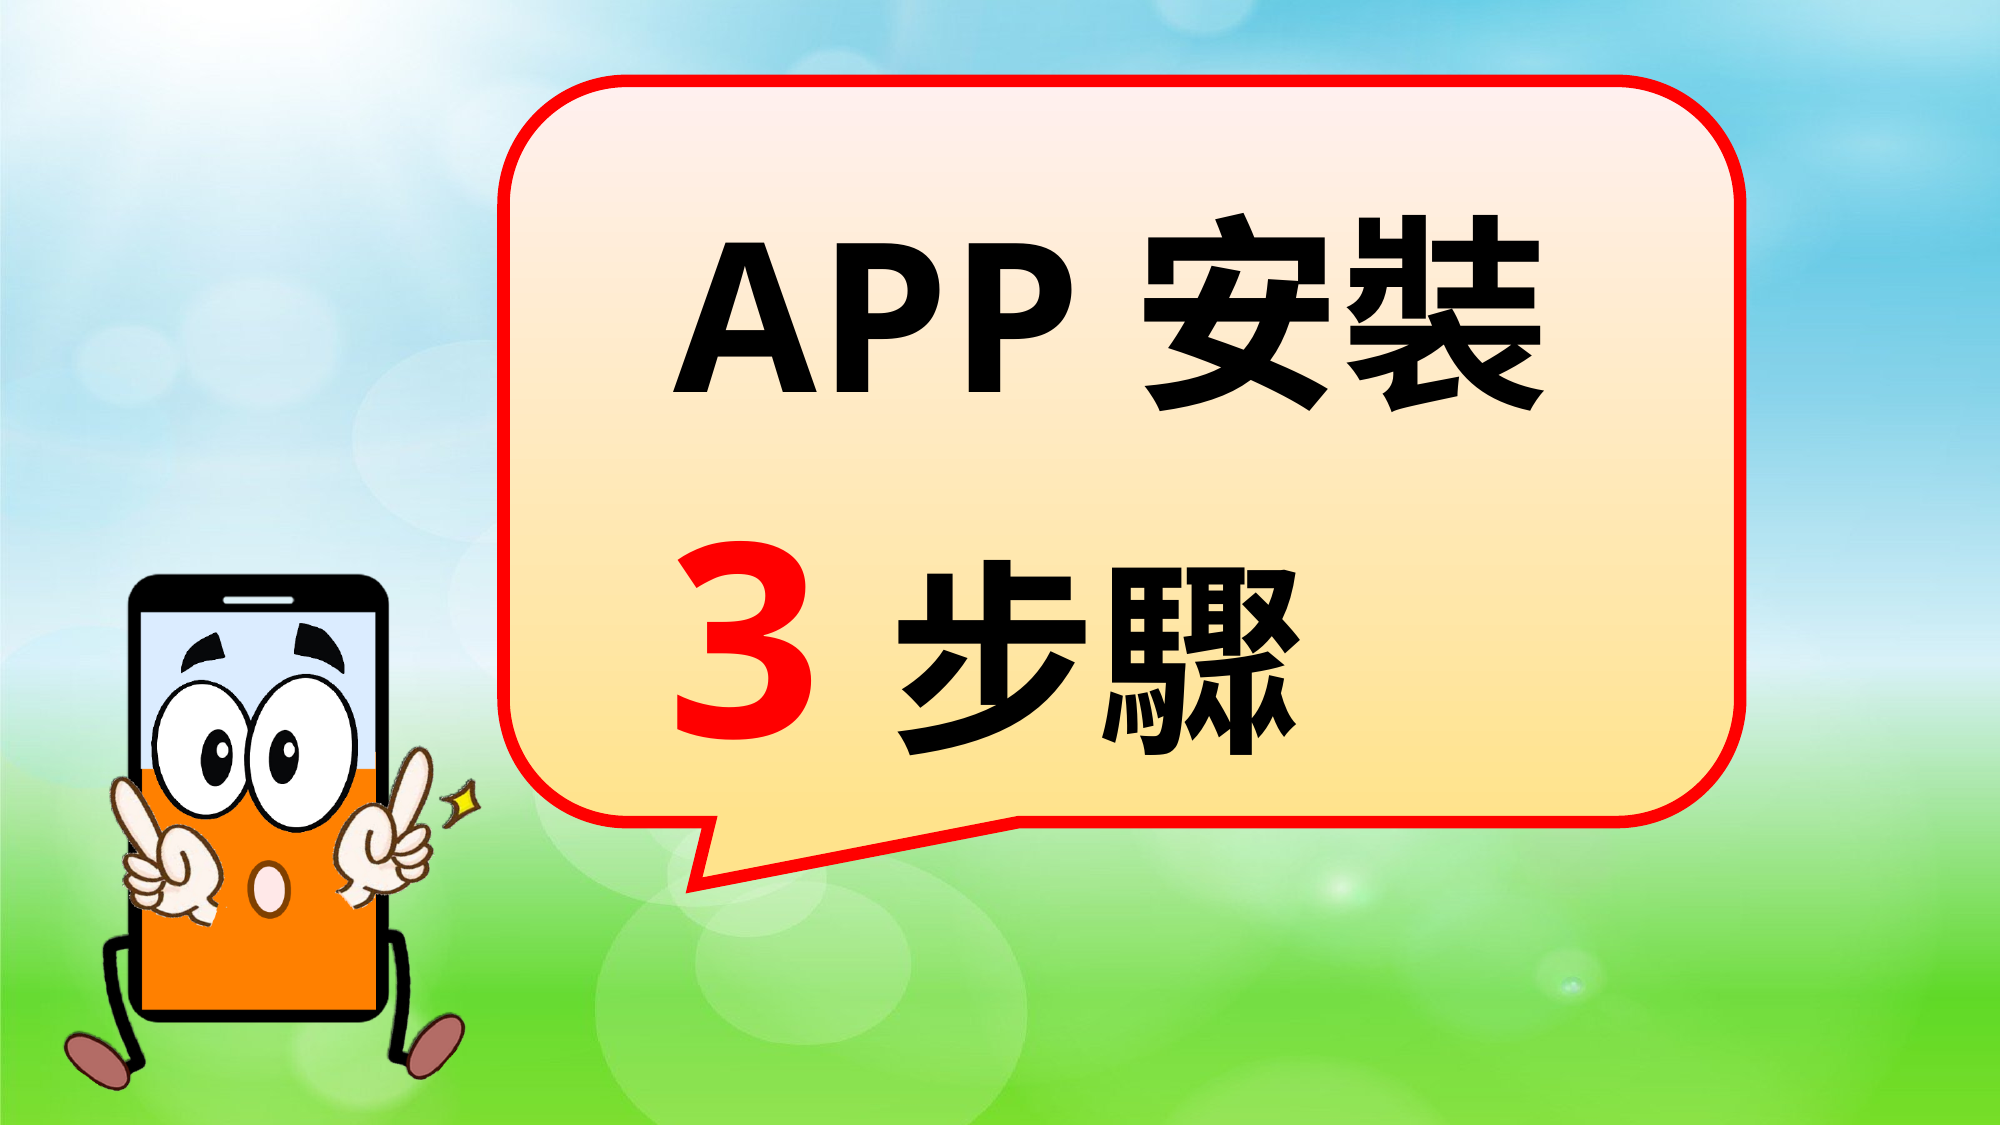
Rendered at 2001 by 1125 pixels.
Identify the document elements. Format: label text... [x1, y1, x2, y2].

text_box [555, 799, 1689, 886]
text_box [515, 80, 1741, 765]
picture [0, 0, 2000, 1125]
text_box APP安裝 3步驟 [503, 151, 1721, 799]
